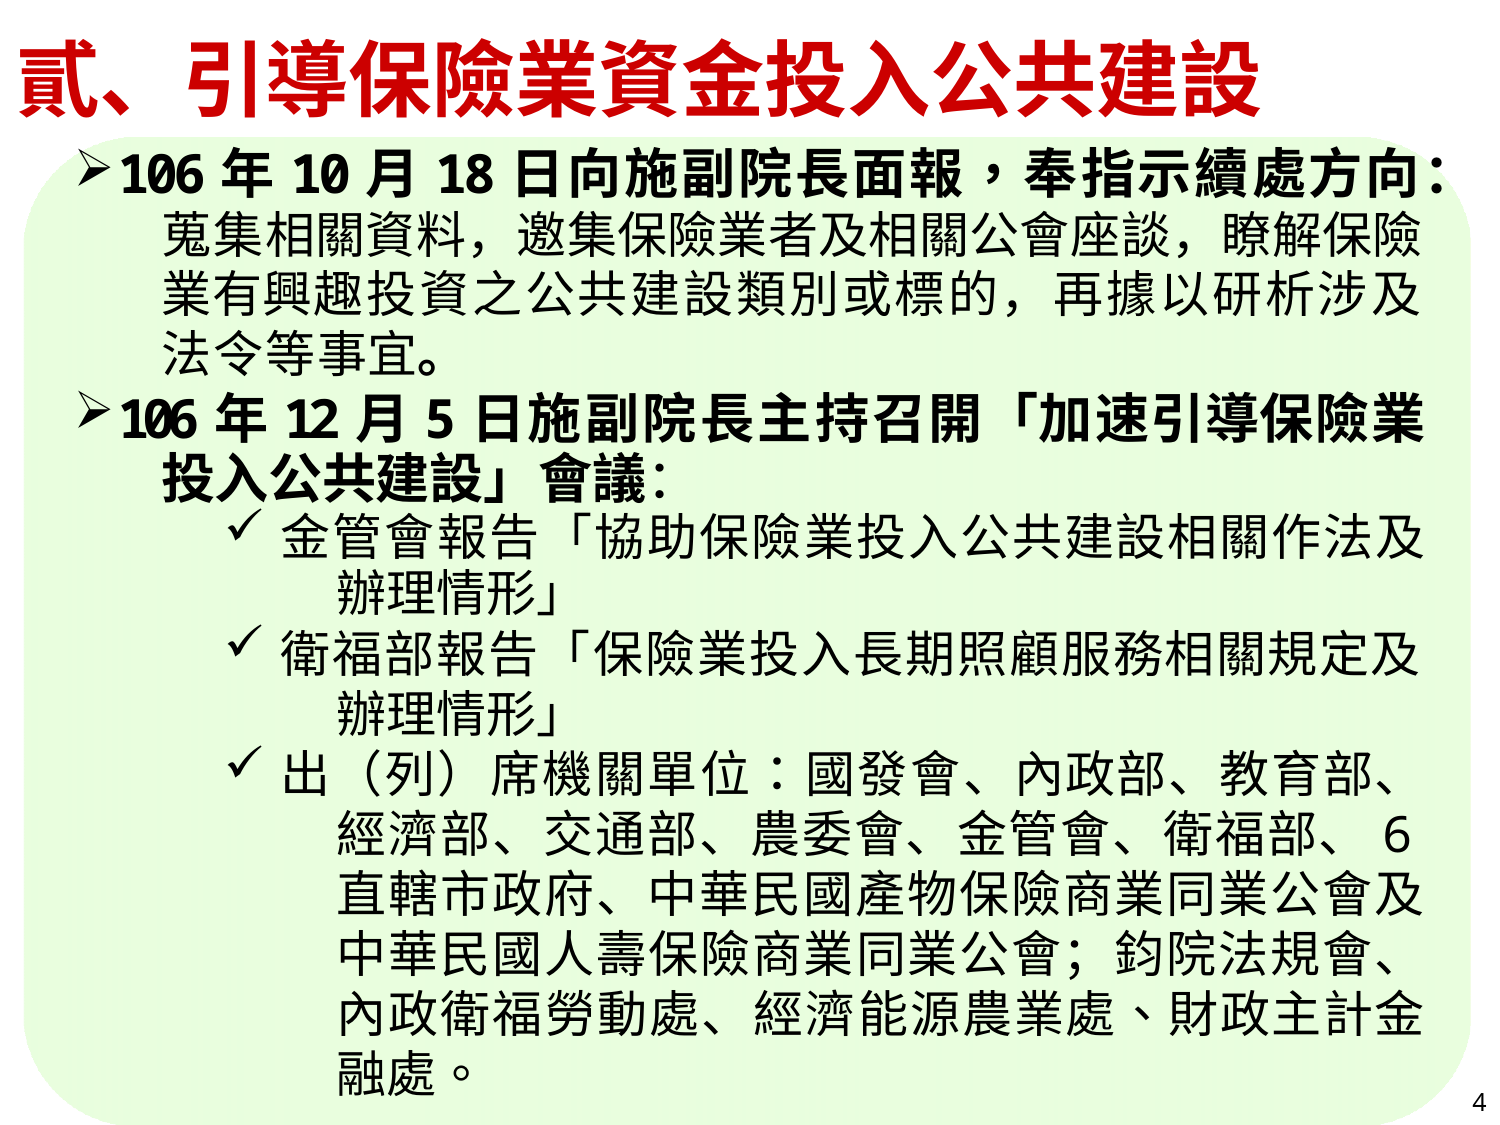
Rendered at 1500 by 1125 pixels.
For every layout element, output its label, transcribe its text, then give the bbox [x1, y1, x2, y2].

text_box 106年10月18日向施副院長面報，奉指示續處方向：蒐集相關資料，邀集保險業者及相關公會座談，瞭解保險業有興趣投資之公共建設類別或標的，再據以研析涉及法令等事宜。 106年12月5日施副院長主持召開「加速引導保險業投入公共建設」會議： 金管會報告「協助保險業投入公共建設相關作法及辦理情形」 衛福部報告「保險業投入長期照顧服務相關規定及辦理情形」 出（列）席機關單位：國發會、內政部、教育部、經濟部、交通部、農委會、金管會、衛福部、6直轄市政府、中華民國產物保險商業同業公會及中華民國人壽保險商業同業公會；鈞院法規會、內政衛福勞動處、經濟能源農業處、財政主計金融處。 [69, 139, 1426, 1051]
text_box [24, 137, 1471, 1125]
title 貳、引導保險業資金投入公共建設 [14, 24, 1269, 129]
text_box 4 [1471, 1084, 1488, 1119]
